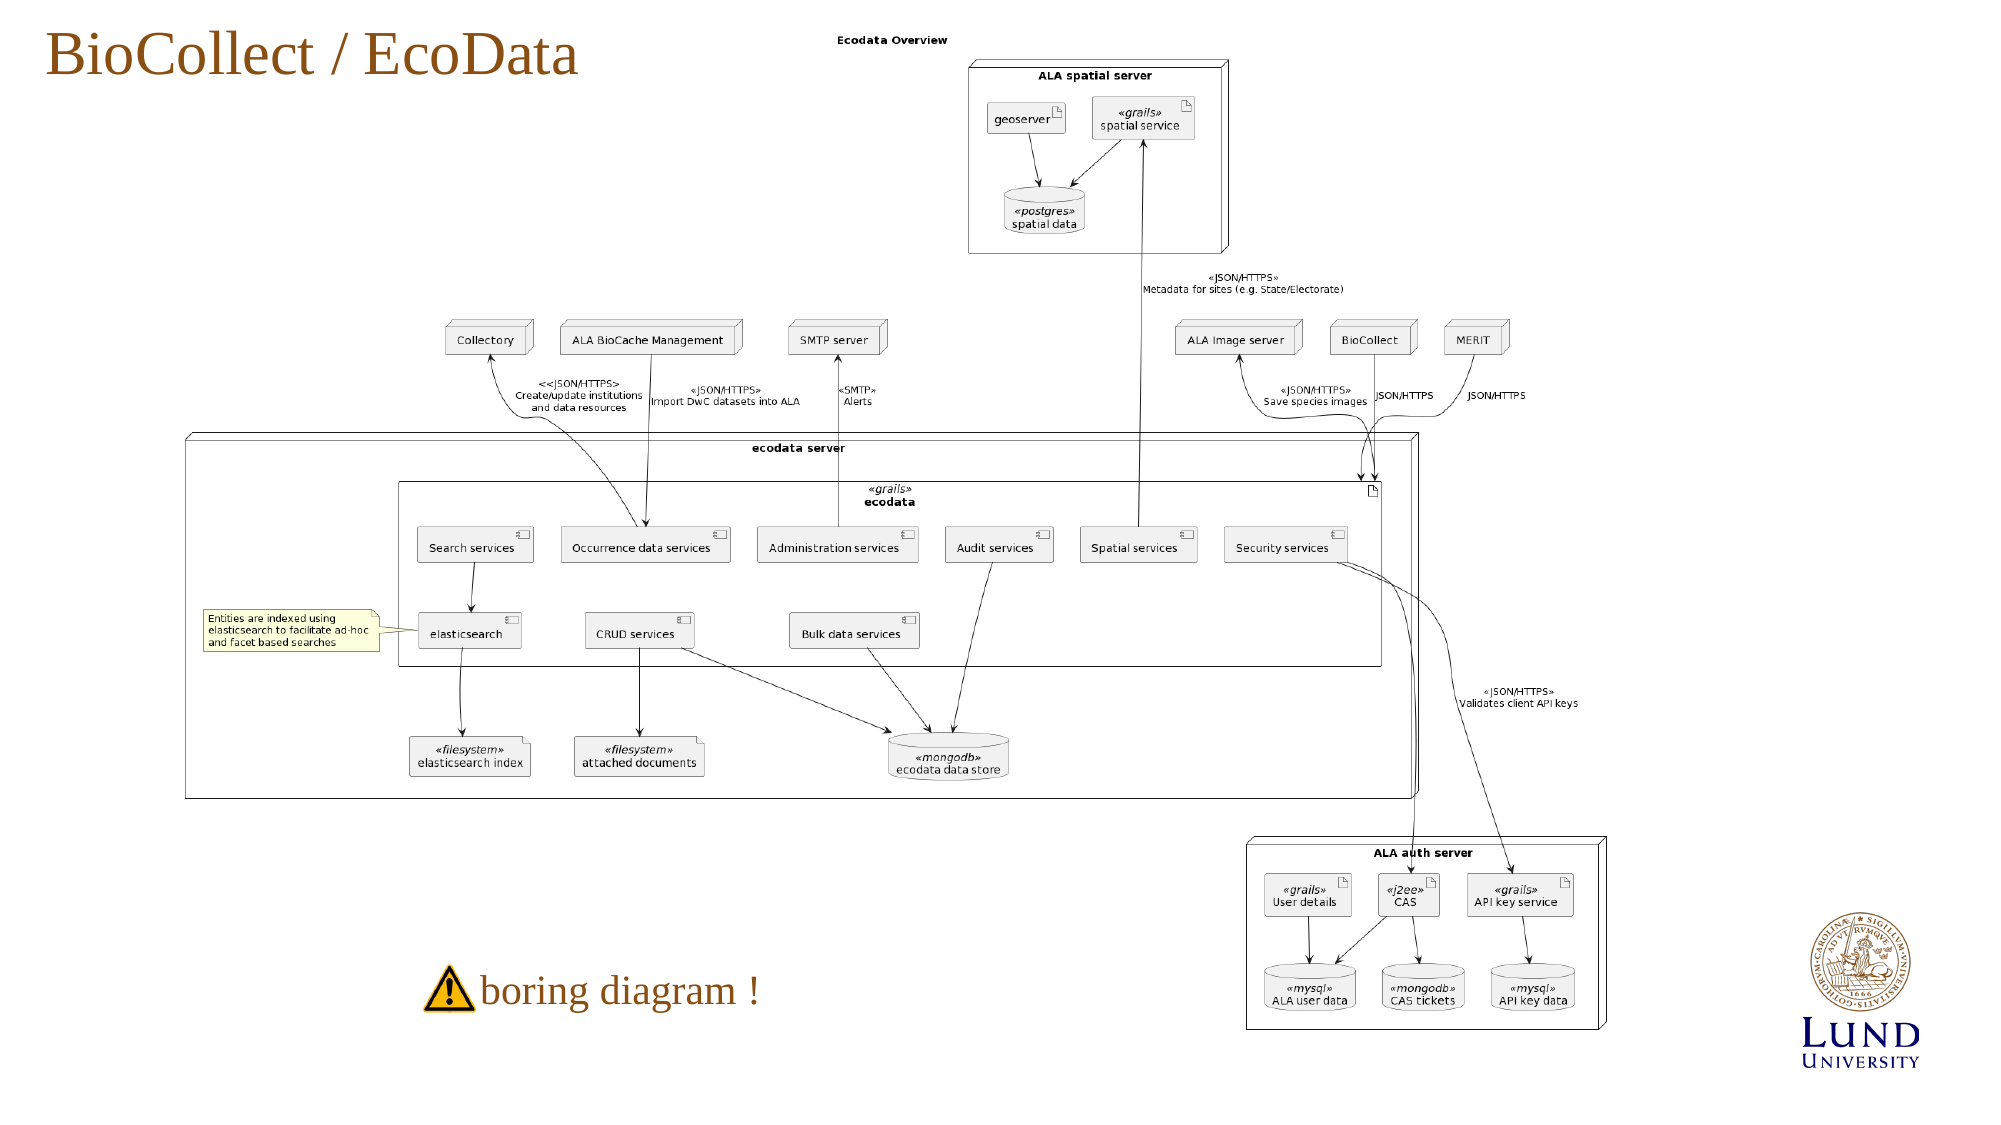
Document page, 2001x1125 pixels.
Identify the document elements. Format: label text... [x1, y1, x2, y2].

title BioCollect / EcoData [45, 34, 661, 136]
title boring diagram ! [480, 960, 907, 1061]
picture [172, 26, 1621, 1041]
